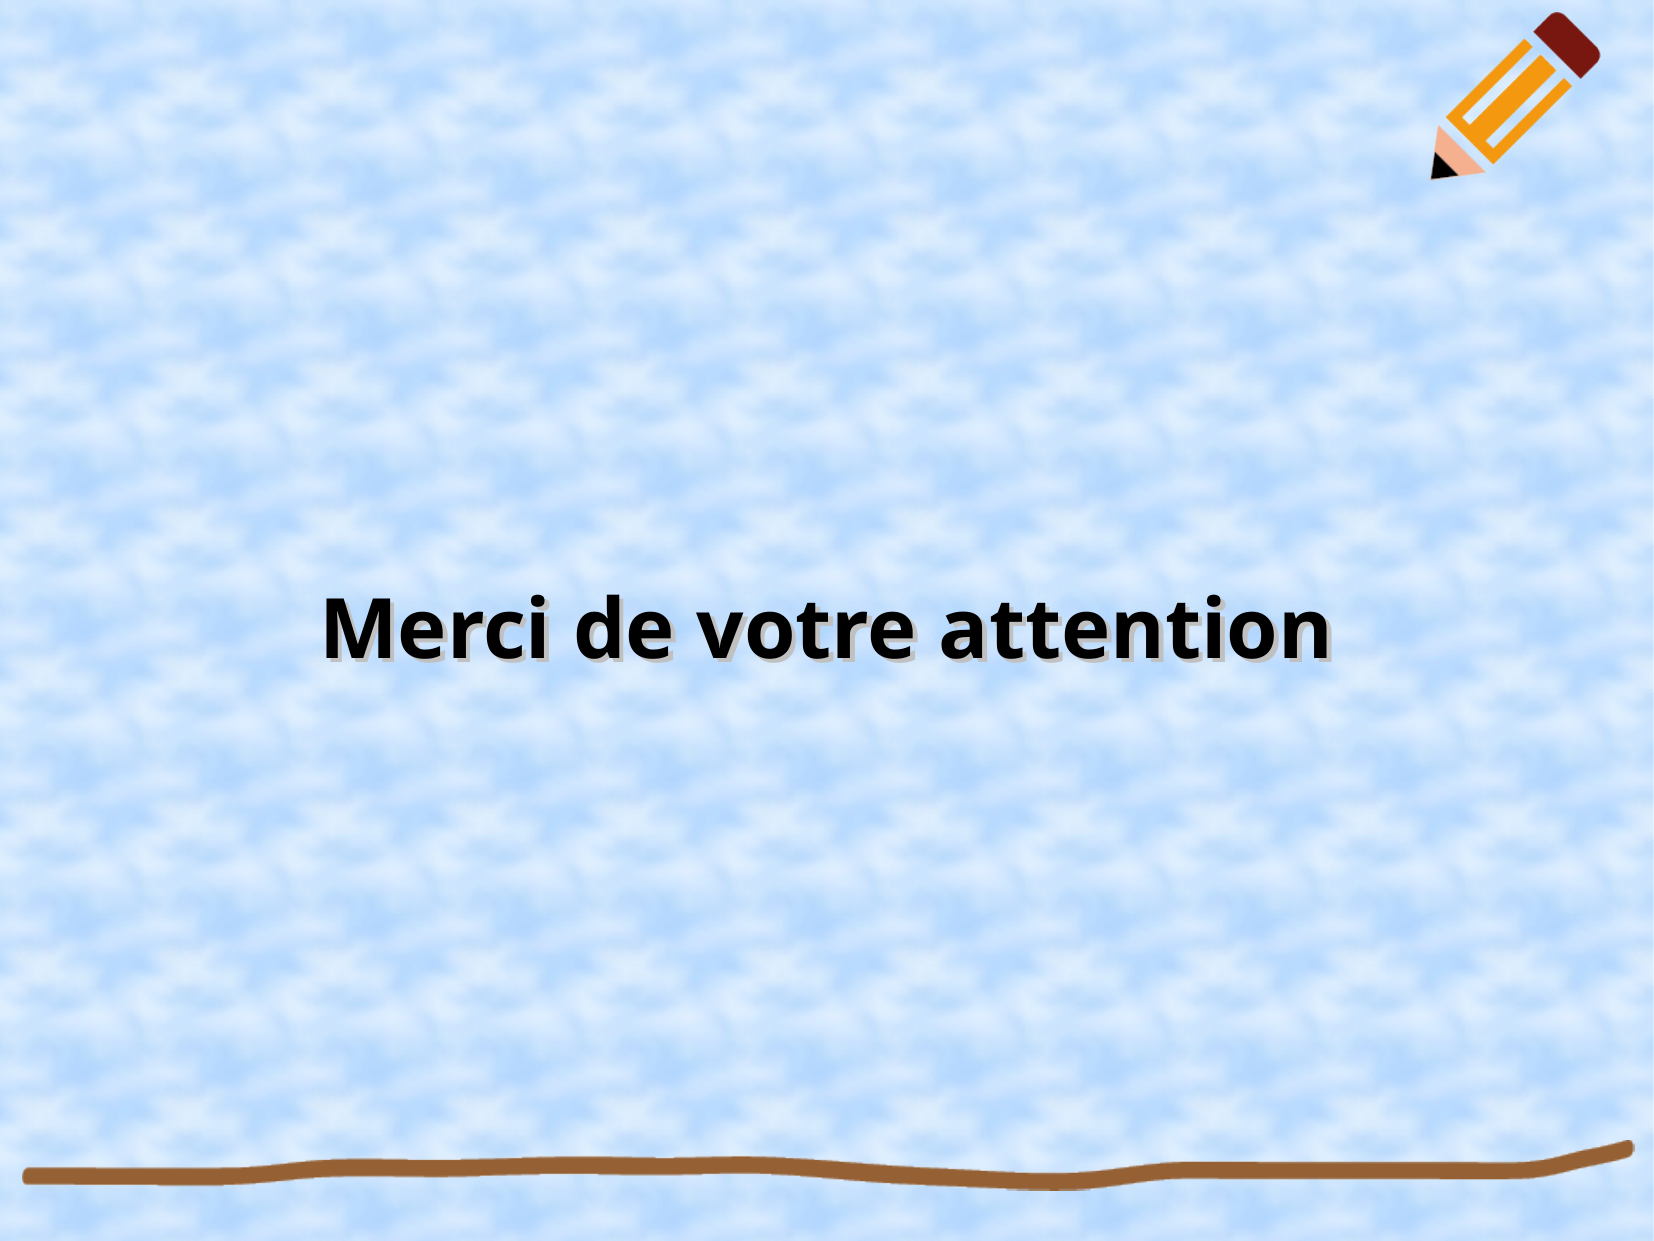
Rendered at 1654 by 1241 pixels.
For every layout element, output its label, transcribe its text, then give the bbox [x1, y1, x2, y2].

text_box Merci de votre attention [106, 561, 1548, 679]
picture [0, 0, 1654, 1241]
